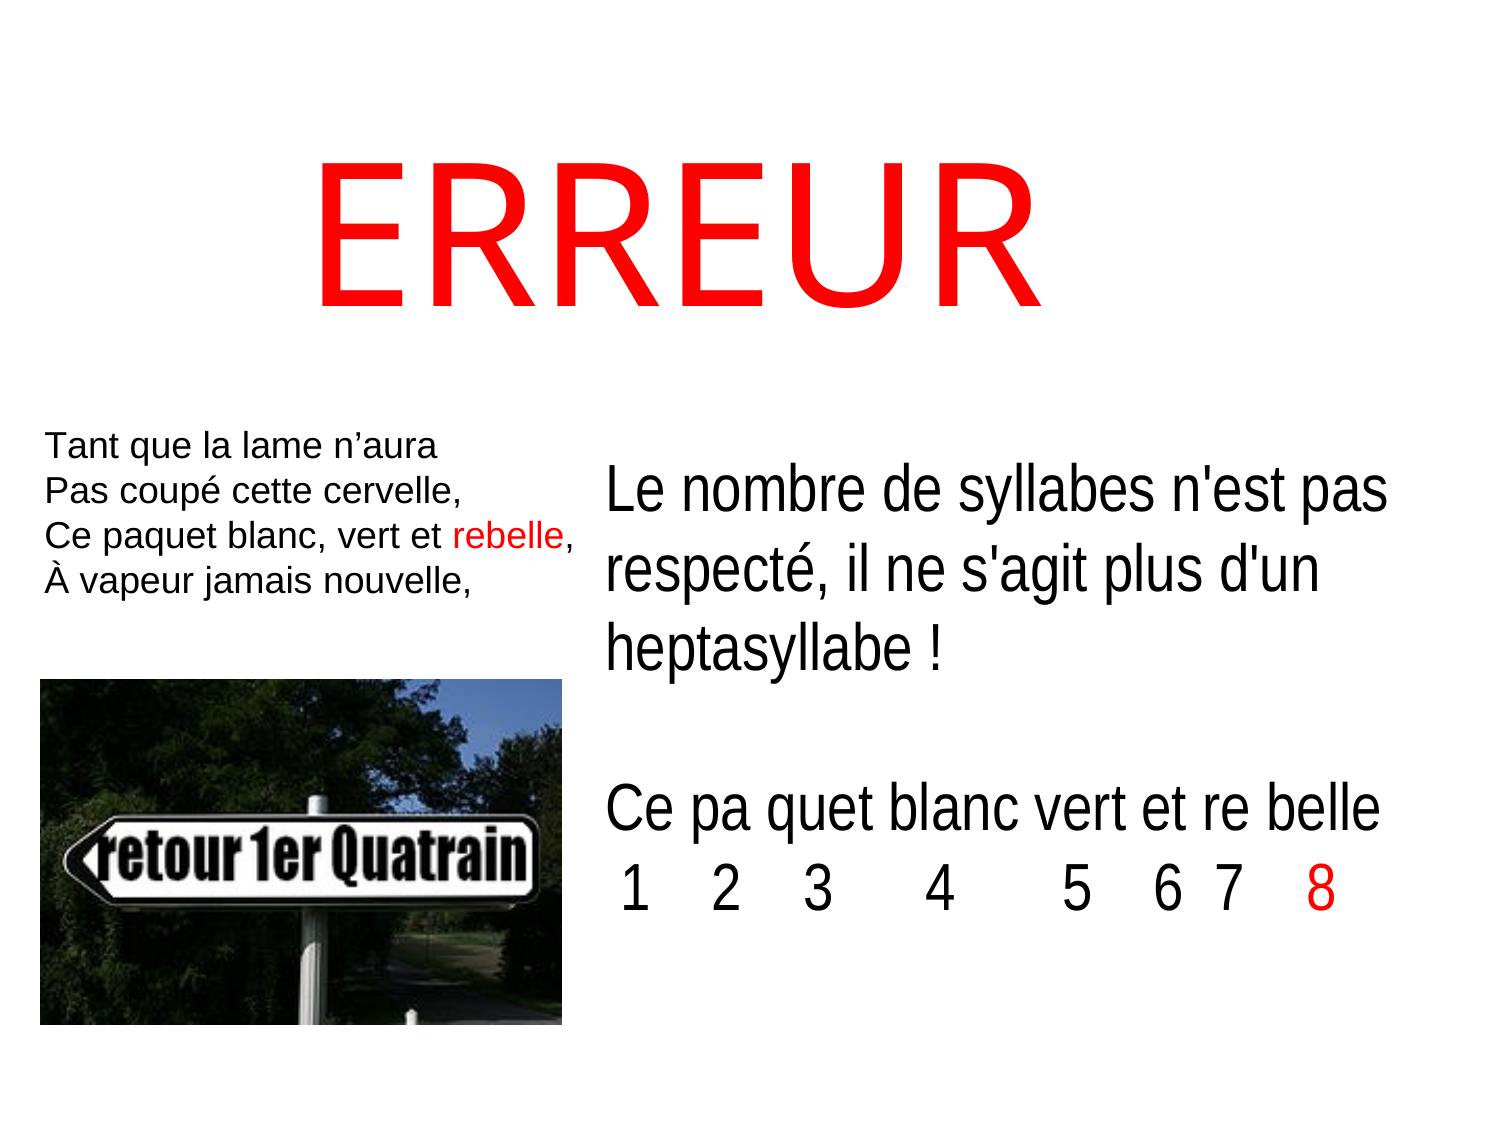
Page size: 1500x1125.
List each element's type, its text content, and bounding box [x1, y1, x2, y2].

picture [40, 679, 562, 1025]
text_box Tant que la lame n’aura Pas coupé cette cervelle, Ce paquet blanc, vert et rebelle, À vapeur jamais nouvelle, [29, 413, 680, 654]
text_box ERREUR [288, 99, 1241, 355]
text_box Le nombre de syllabes n'est pas respecté, il ne s'agit plus d'un heptasyllabe ! Ce pa quet blanc vert et re belle 1 2 3 4 5 6 7 8 [590, 436, 1500, 1125]
text_box [562, 797, 1418, 858]
